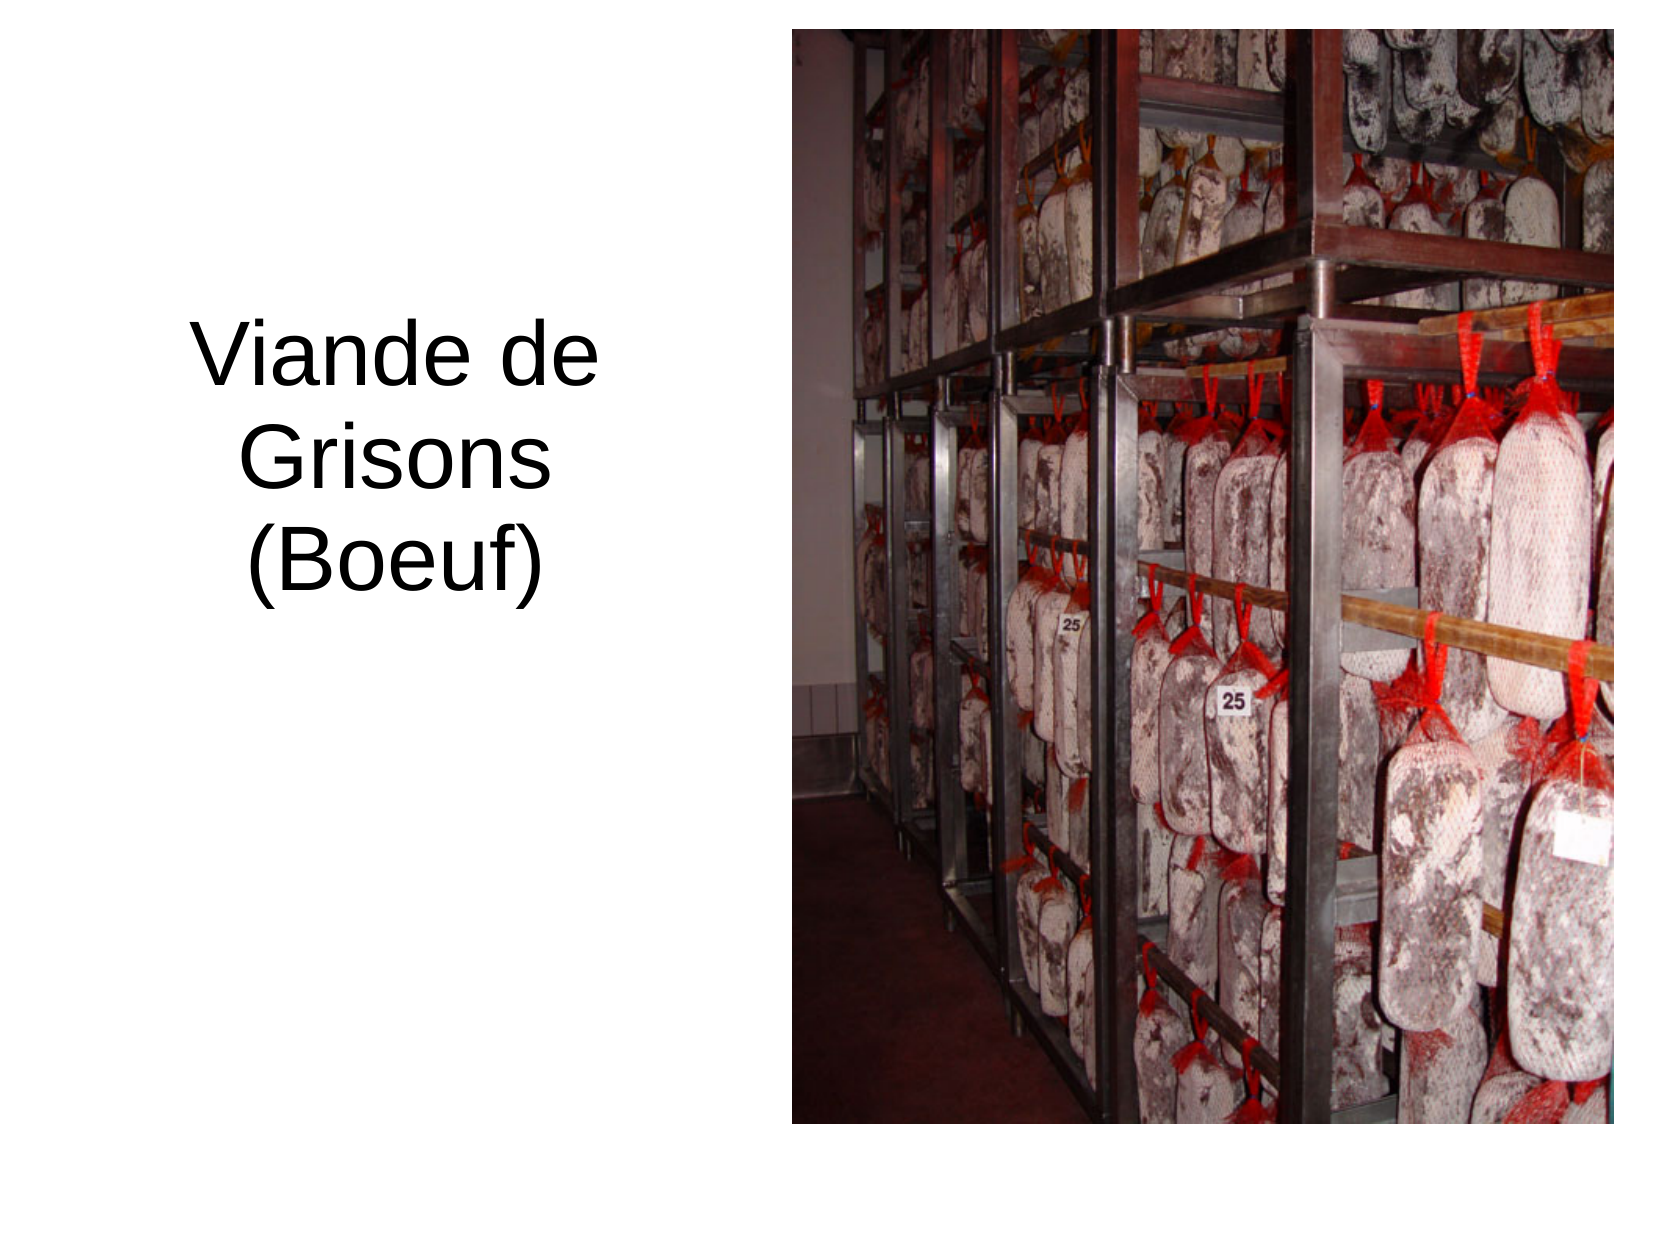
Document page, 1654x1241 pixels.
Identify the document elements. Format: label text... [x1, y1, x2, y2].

picture [792, 29, 1614, 1124]
title Viande de Grisons (Boeuf) [82, 56, 709, 857]
